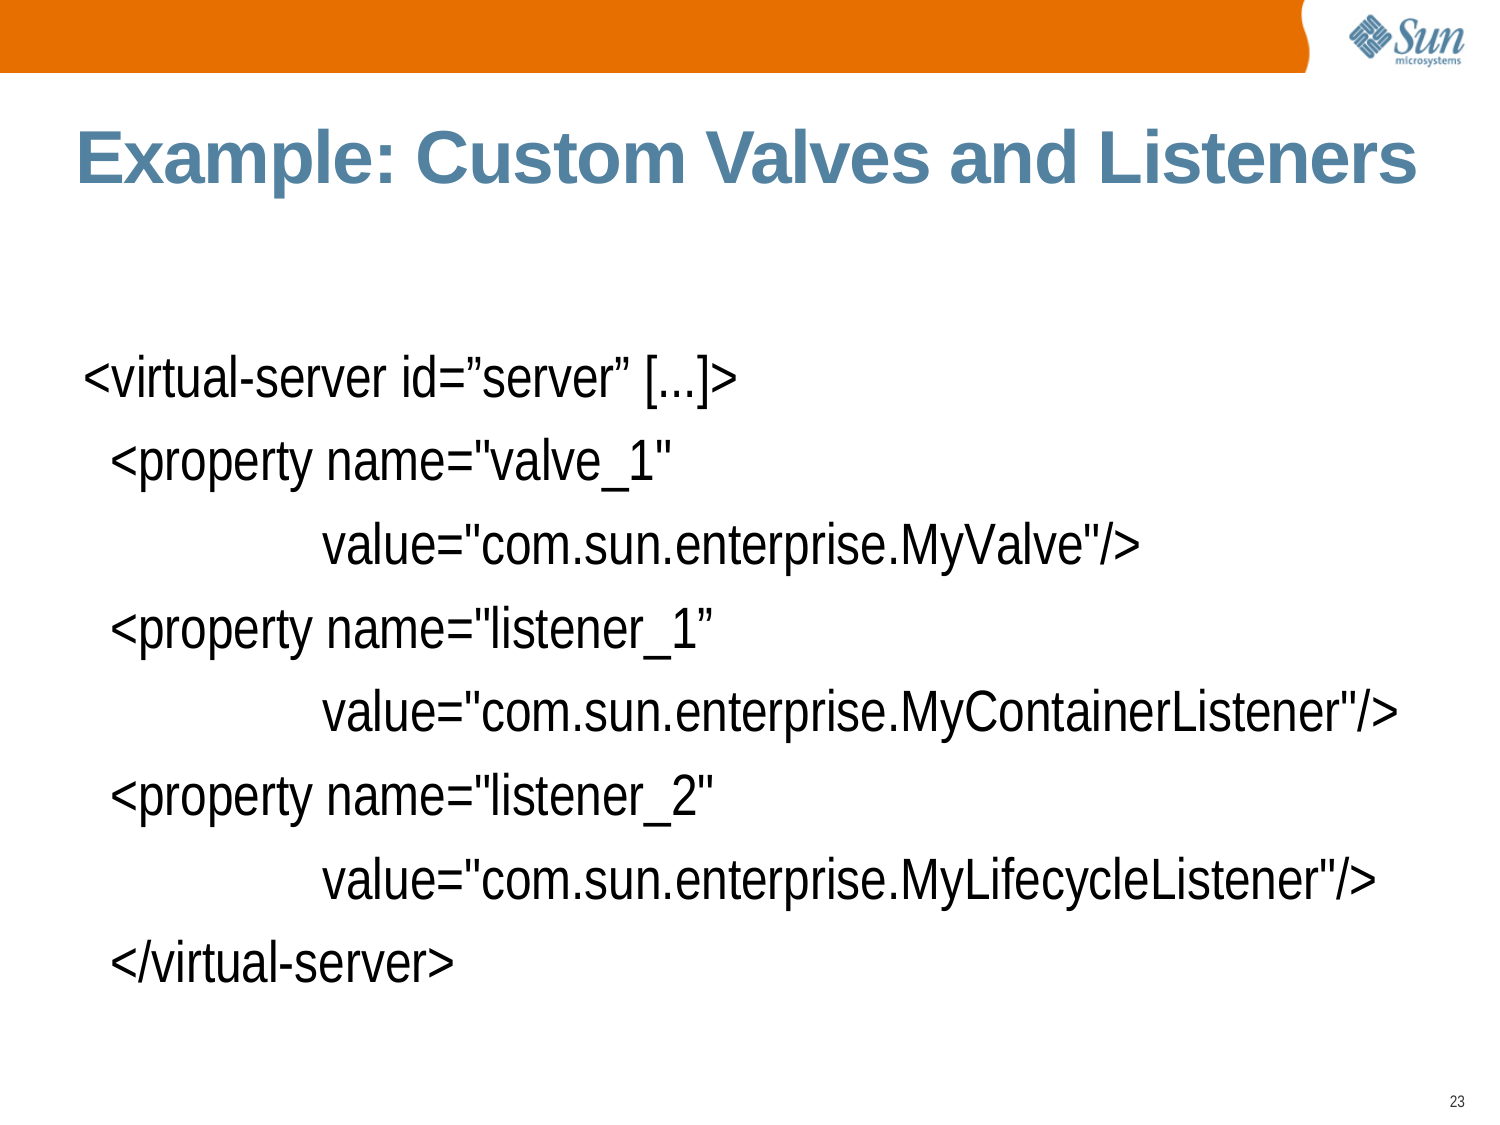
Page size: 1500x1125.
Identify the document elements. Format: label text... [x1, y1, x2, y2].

list <virtual-server id=”server” [...]> <property name="valve_1" value="com.sun.enterprise.MyValve"/> <property name="listener_1” value="com.sun.enterprise.MyContainerListener"/> <property name="listener_2" value="com.sun.enterprise.MyLifecycleListener"/> </virtual-server> [64, 258, 1401, 1062]
title Example: Custom Valves and Listeners [75, 123, 1437, 227]
picture [0, 0, 1500, 73]
